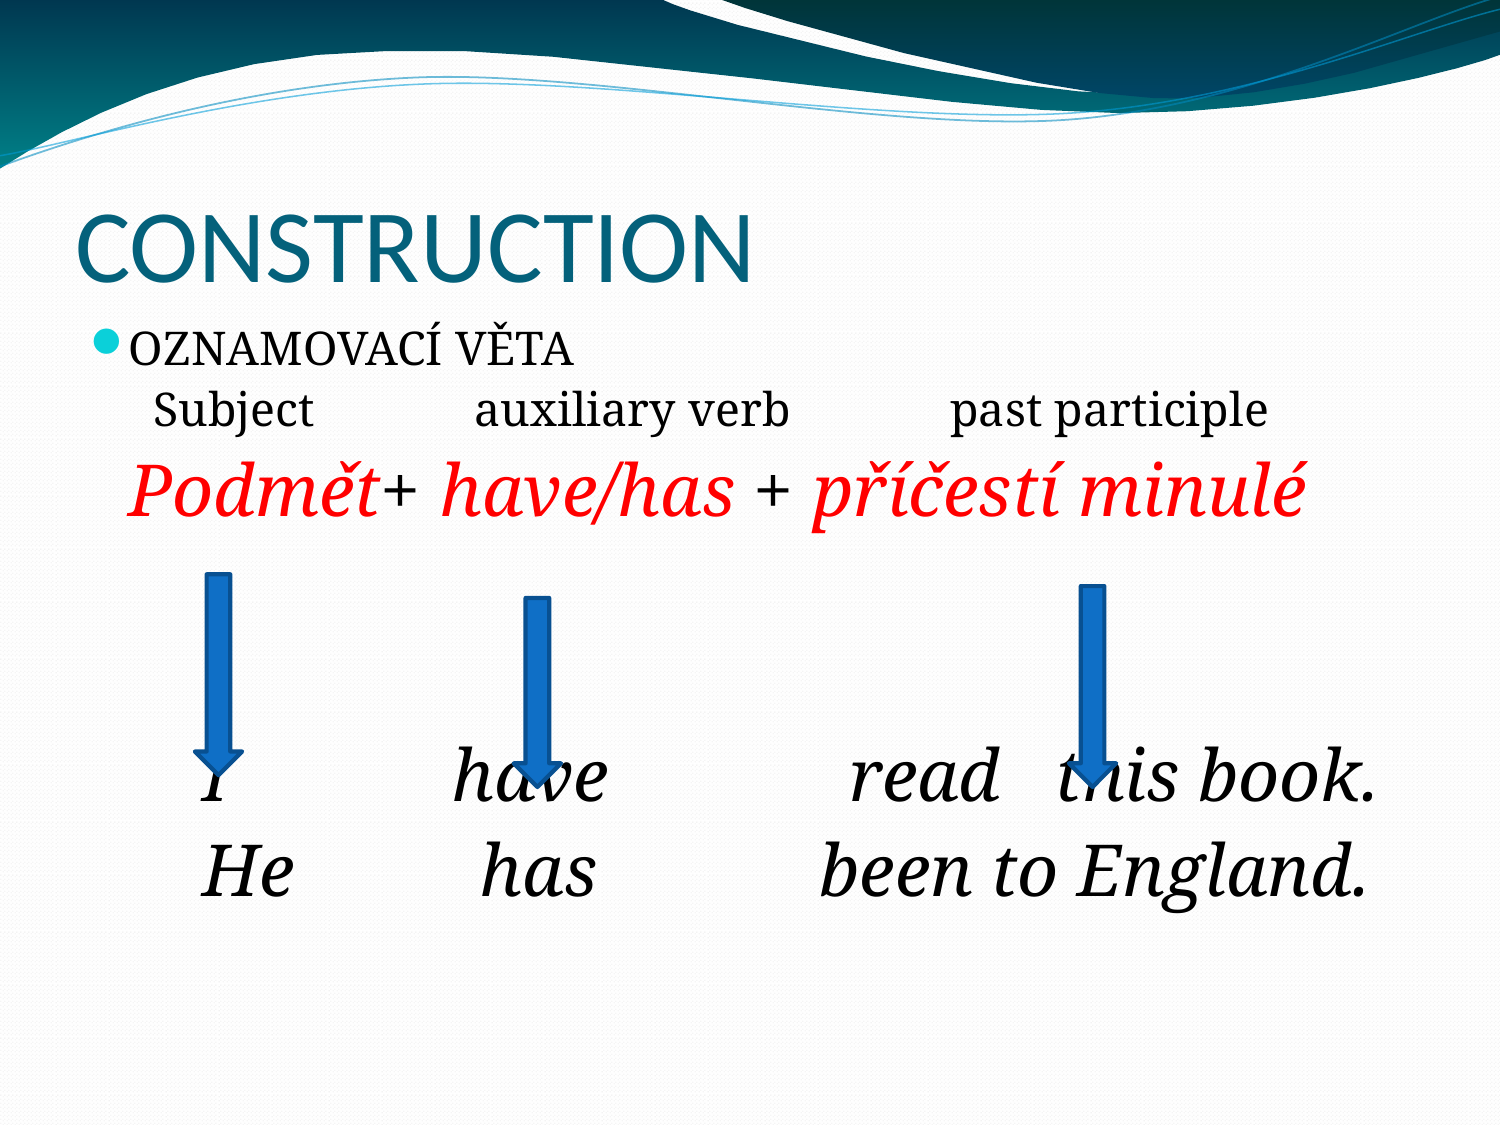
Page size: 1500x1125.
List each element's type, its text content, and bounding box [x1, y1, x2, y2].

text_box [513, 597, 562, 787]
text_box [1068, 586, 1117, 787]
title CONSTRUCTION [75, 115, 1426, 304]
text_box [194, 574, 243, 776]
list OZNAMOVACÍ VĚTA Subject auxiliary verb past participle Podmět+ have/has + příčestí minulé I have read this book. He has been to England. [75, 317, 1426, 1038]
